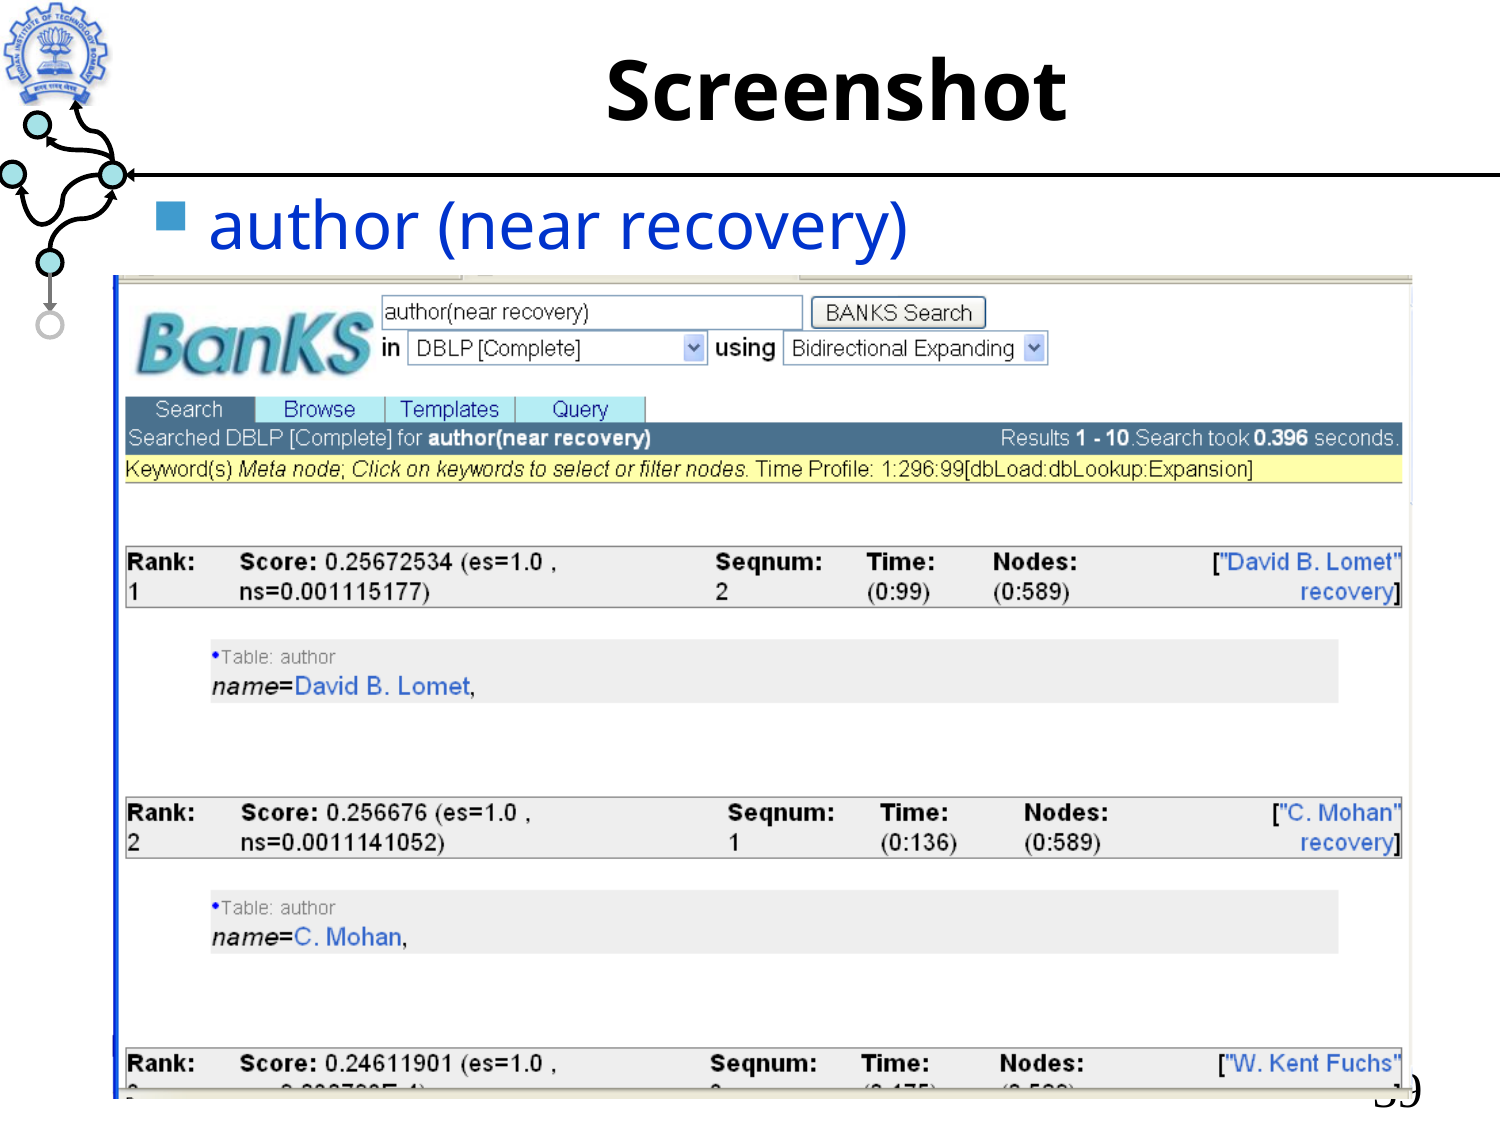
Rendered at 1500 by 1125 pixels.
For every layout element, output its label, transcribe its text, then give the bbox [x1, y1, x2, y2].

list author (near recovery) [137, 174, 1450, 288]
picture [112, 275, 1413, 1099]
picture [0, 0, 113, 106]
title Screenshot [200, 12, 1476, 163]
